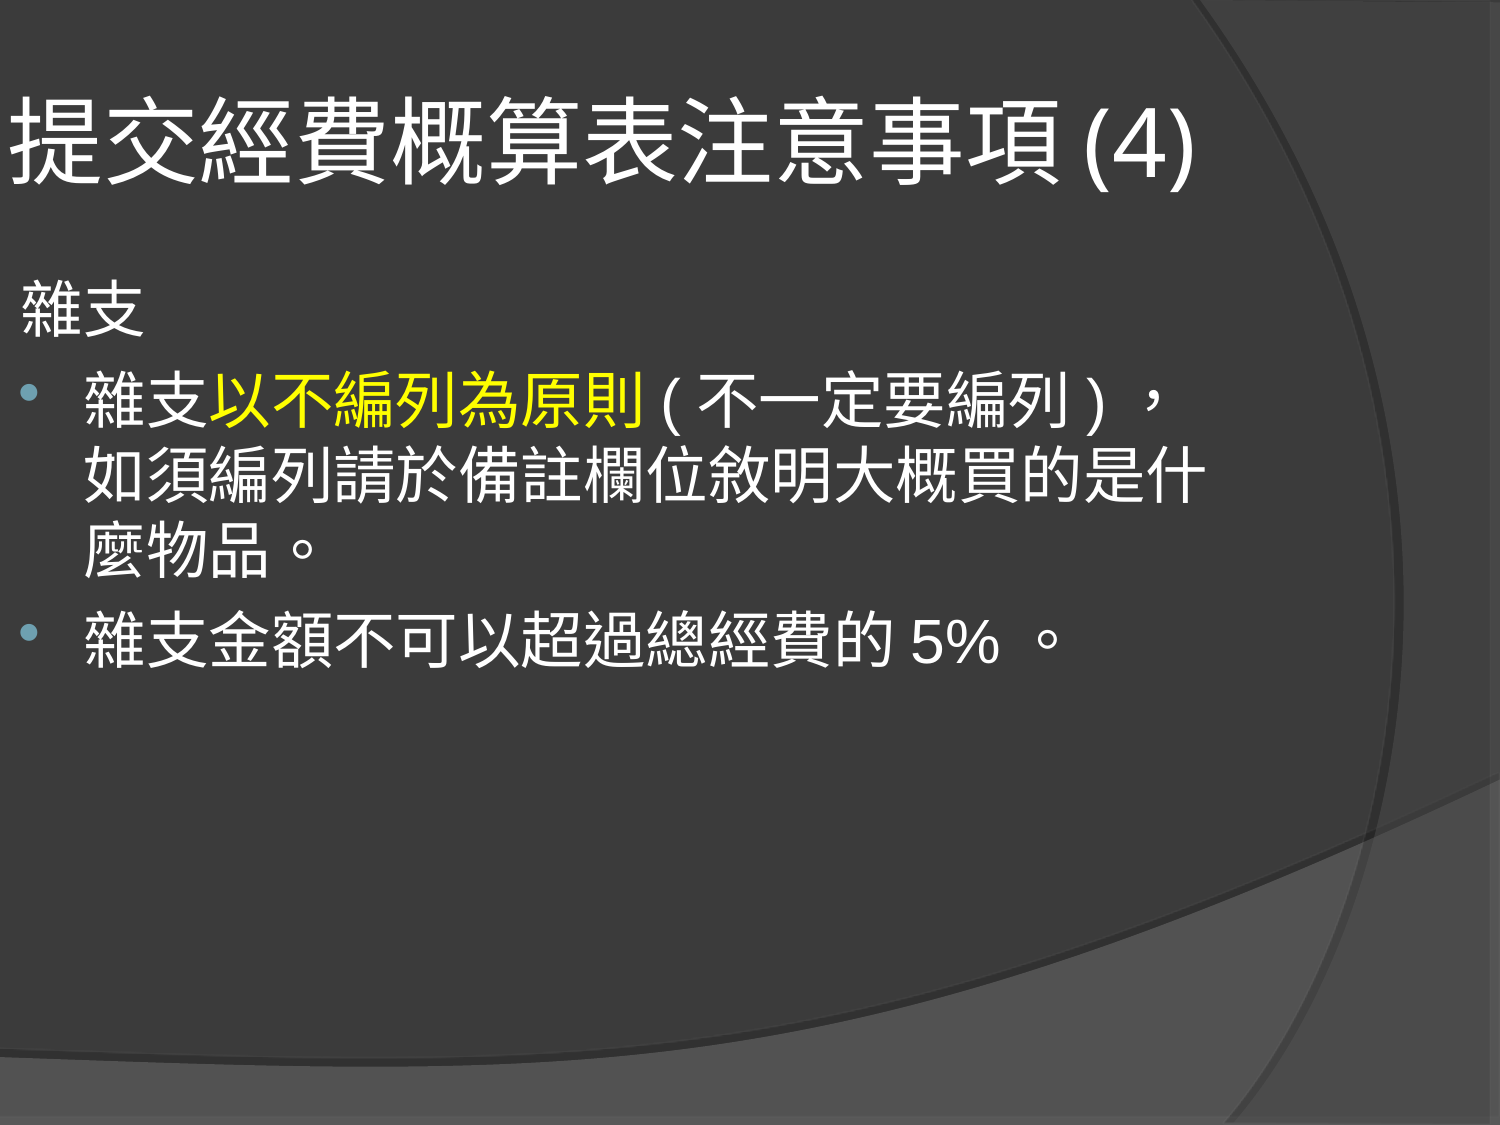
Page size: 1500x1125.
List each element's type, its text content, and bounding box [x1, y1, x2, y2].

list 雜支 雜支以不編列為原則(不一定要編列)，如須編列請於備註欄位敘明大概買的是什麼物品。 雜支金額不可以超過總經費的5%。 [0, 262, 1225, 1005]
title 提交經費概算表注意事項(4) [0, 45, 1225, 233]
